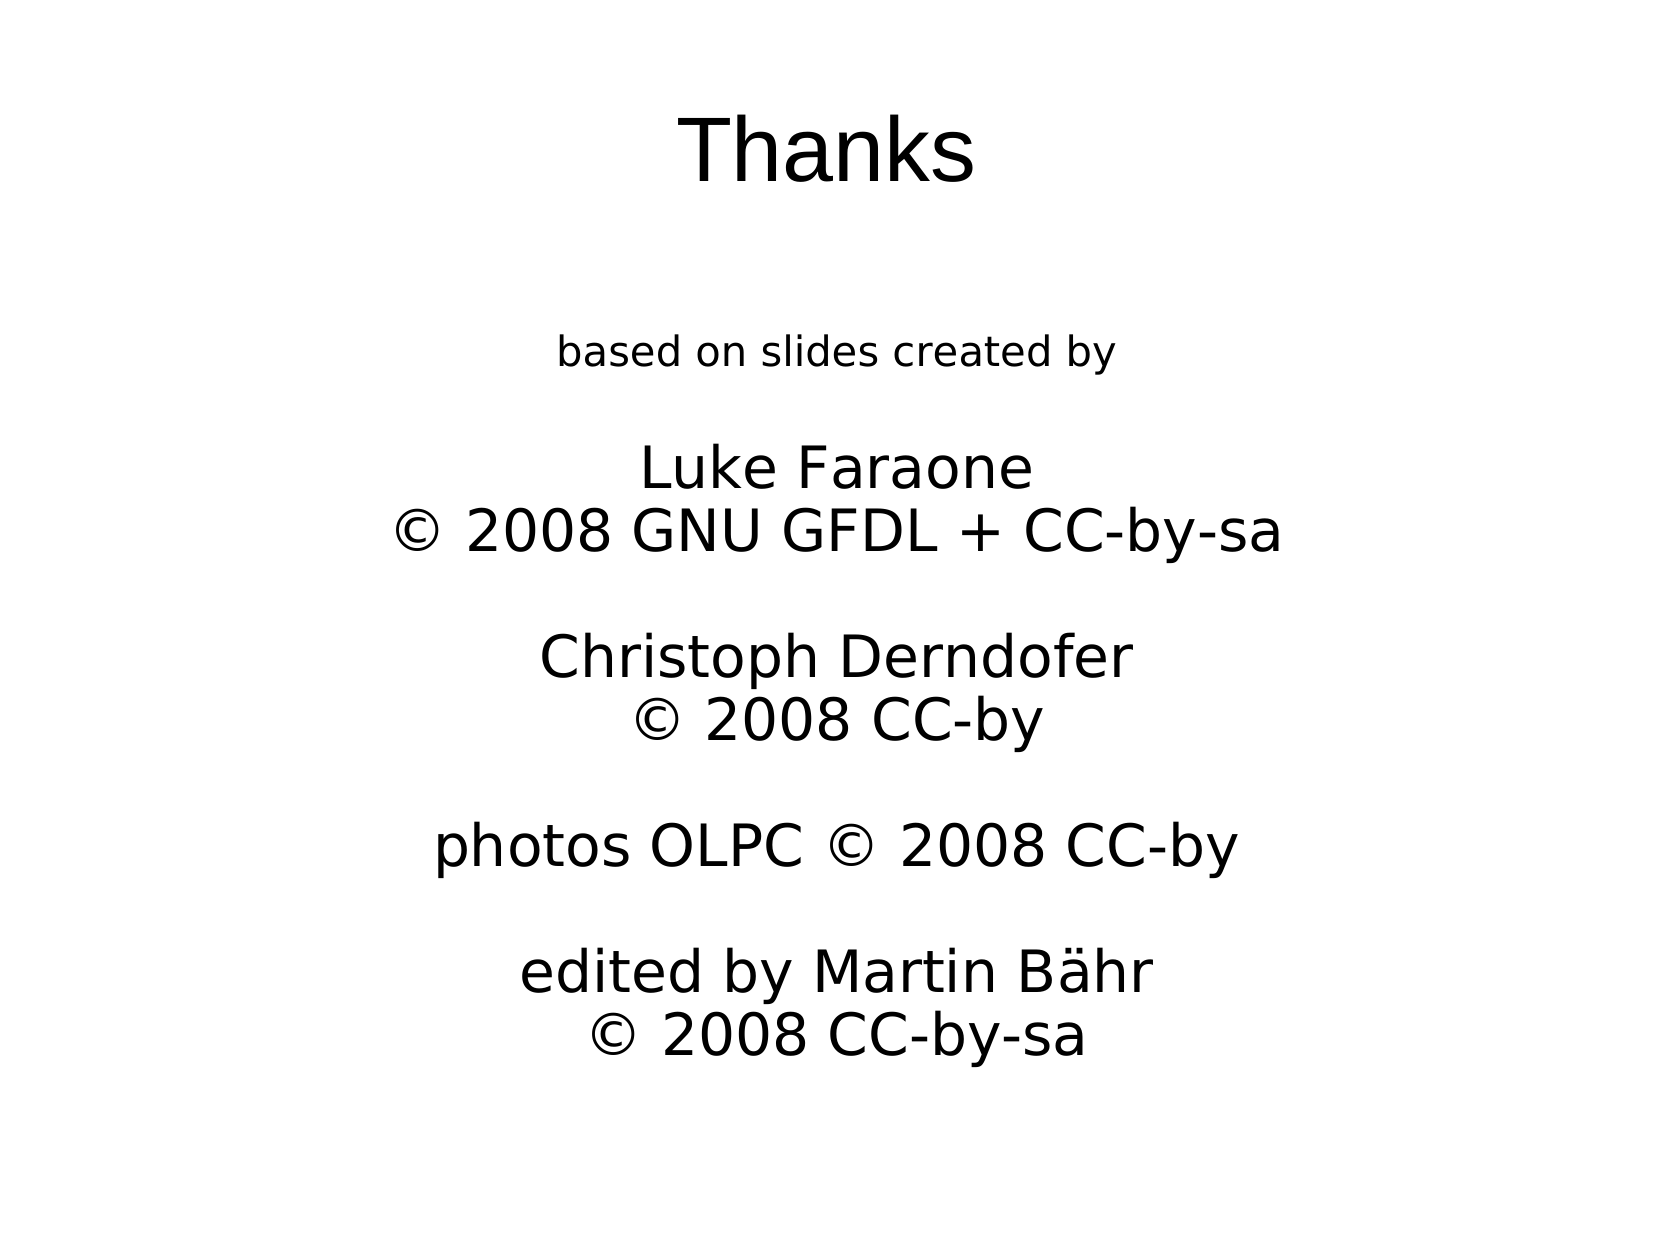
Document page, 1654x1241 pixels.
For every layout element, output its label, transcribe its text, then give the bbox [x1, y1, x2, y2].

title Thanks [82, 56, 1571, 249]
subtitle based on slides created by Luke Faraone © 2008 GNU GFDL + CC-by-sa Christoph Derndofer © 2008 CC-by photos OLPC © 2008 CC-by edited by Martin Bähr © 2008 CC-by-sa [75, 285, 1564, 1113]
